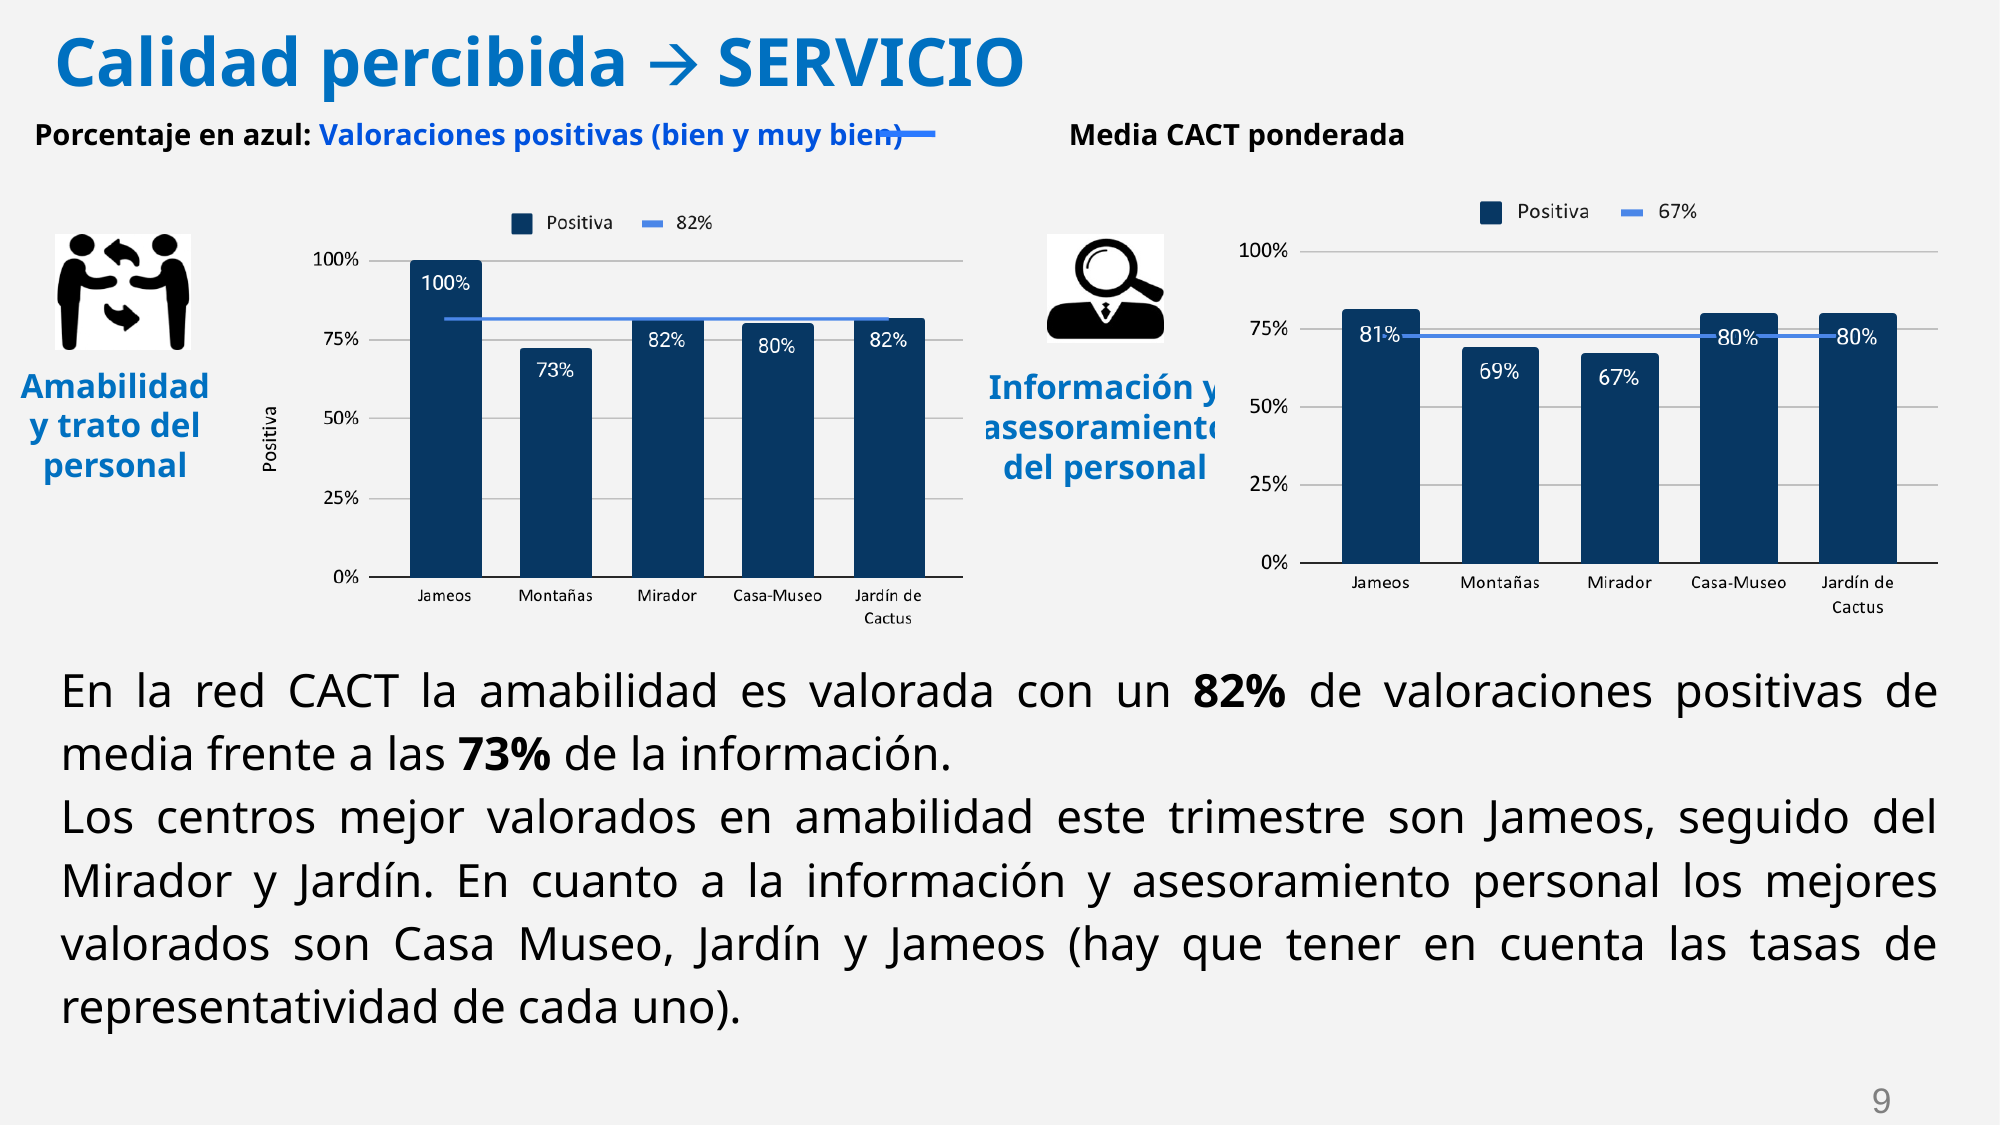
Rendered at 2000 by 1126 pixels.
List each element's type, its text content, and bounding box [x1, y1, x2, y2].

text_box En la red CACT la amabilidad es valorada con un 82% de valoraciones positivas de media frente a las 73% de la información. Los centros mejor valorados en amabilidad este trimestre son Jameos, seguido del Mirador y Jardín. En cuanto a la información y asesoramiento personal los mejores valorados son Casa Museo, Jardín y Jameos (hay que tener en cuenta las tasas de representatividad de cada uno). [32, 625, 1968, 980]
picture [55, 234, 191, 350]
text_box Calidad percibida 🡪 SERVICIO [54, 0, 1126, 109]
picture [1047, 234, 1164, 343]
text_box Amabilidad y trato del personal [0, 357, 231, 471]
text_box Información y asesoramiento del personal [986, 358, 1215, 495]
text_box Porcentaje en azul: Valoraciones positivas (bien y muy bien) Media CACT ponderada [19, 109, 1988, 158]
picture [1215, 178, 1961, 641]
slide_number <number> [1442, 1069, 1910, 1126]
picture [237, 190, 986, 651]
